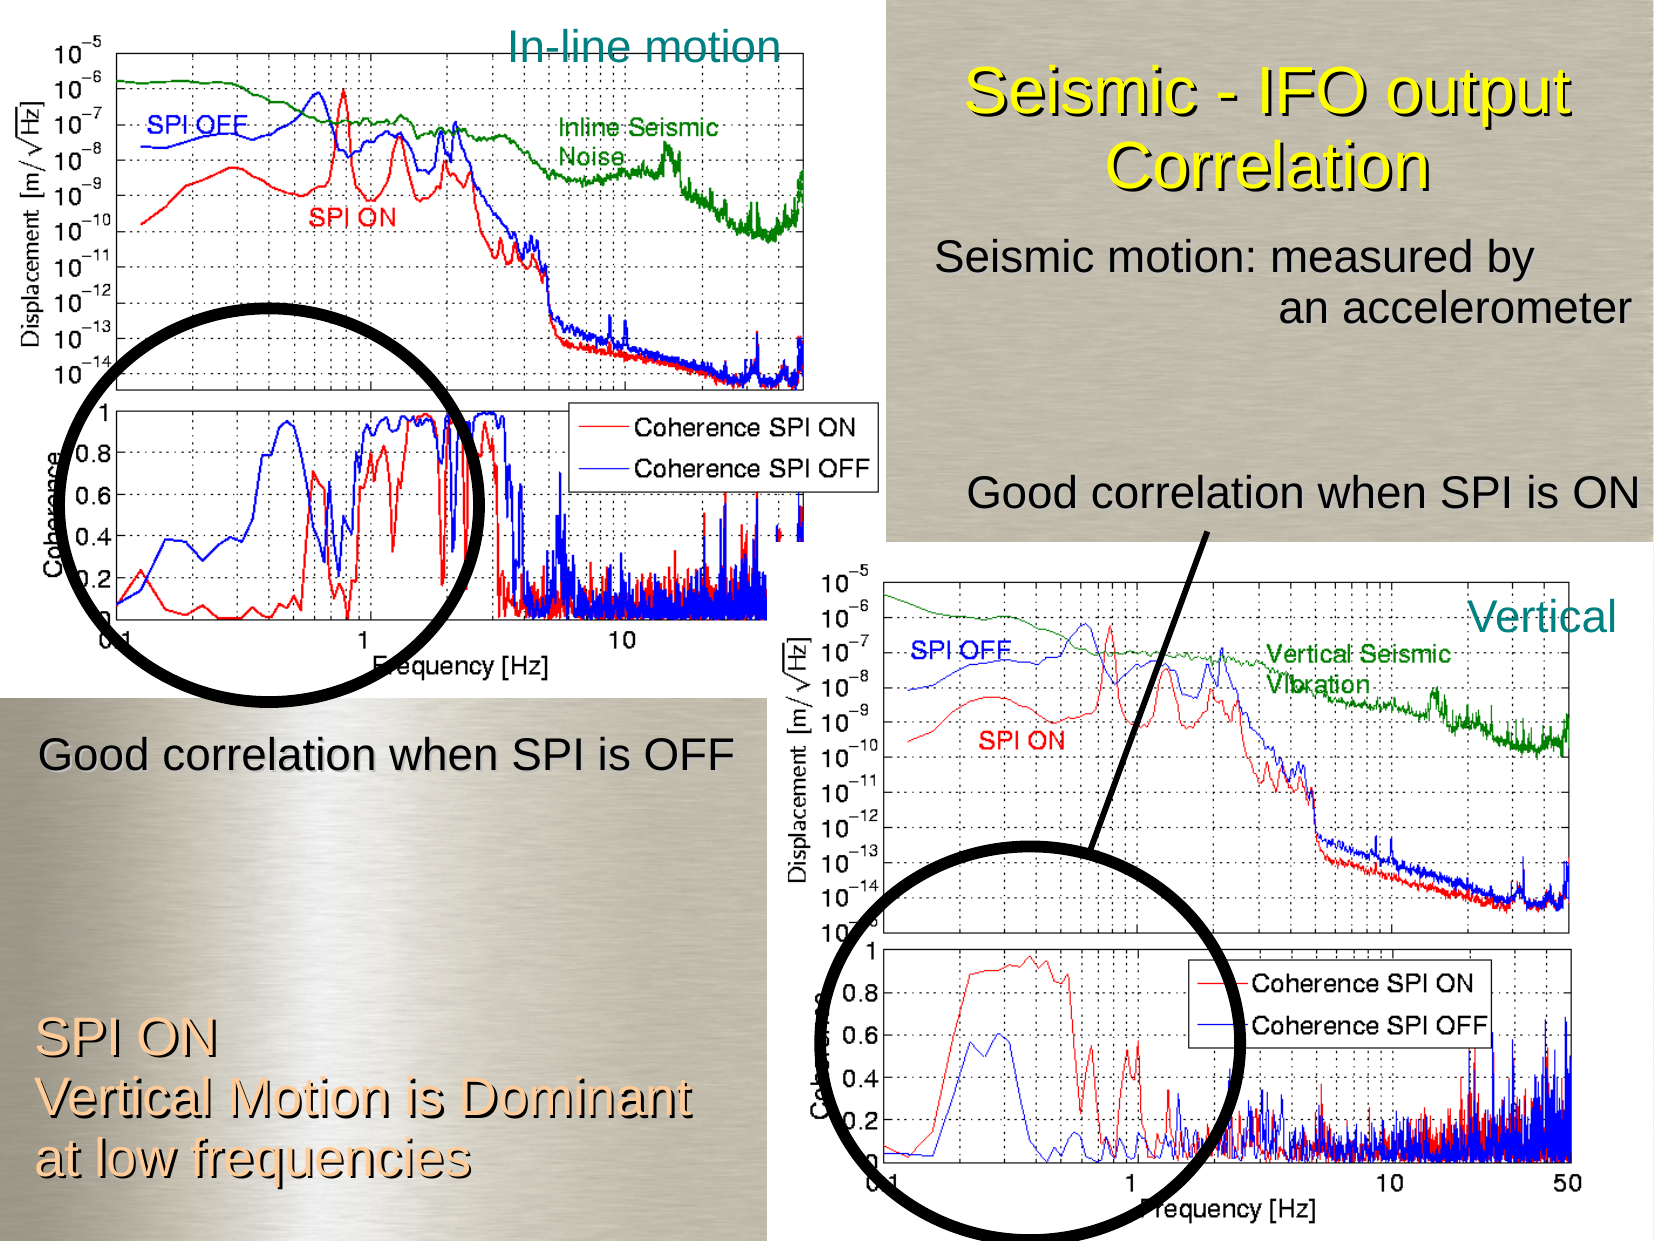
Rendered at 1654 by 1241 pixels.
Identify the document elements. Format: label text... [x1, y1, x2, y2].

picture [0, 0, 1654, 1241]
picture [827, 853, 1234, 1234]
text_box In-line motion [492, 13, 792, 80]
text_box Vertical [1452, 583, 1630, 651]
text_box Seismic - IFO output Correlation [948, 45, 1588, 210]
text_box SPI ON Vertical Motion is Dominant at low frequencies [19, 998, 695, 1196]
text_box Seismic motion: measured by an accelerometer [919, 223, 1635, 341]
text_box Good correlation when SPI is OFF [22, 721, 738, 788]
text_box Good correlation when SPI is ON [951, 459, 1644, 526]
